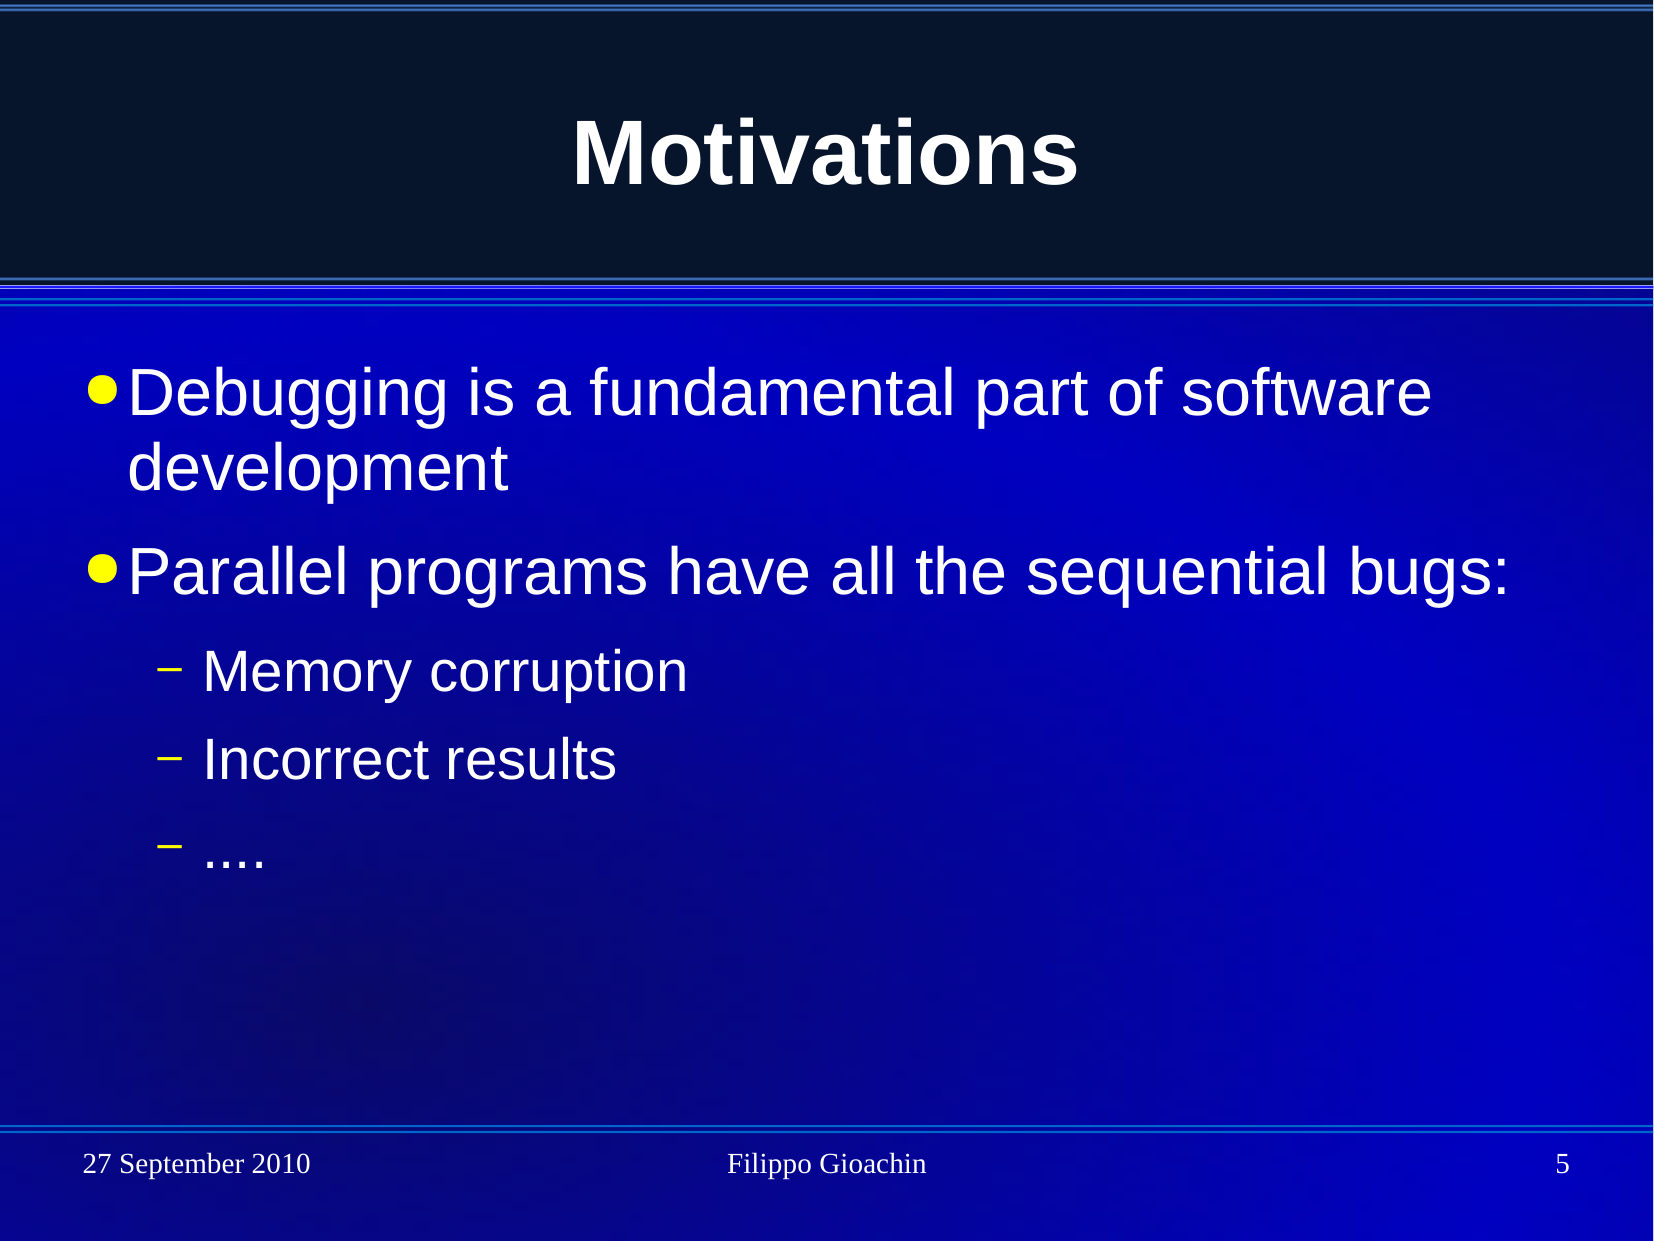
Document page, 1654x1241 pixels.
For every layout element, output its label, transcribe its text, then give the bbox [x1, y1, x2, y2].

picture [0, 289, 1654, 298]
picture [0, 1134, 1654, 1241]
title Motivations [82, 49, 1571, 257]
picture [0, 307, 1654, 1125]
list Debugging is a fundamental part of software development Parallel programs have all the sequential bugs: Memory corruption Incorrect results .... [82, 355, 1571, 1174]
picture [0, 0, 1654, 285]
